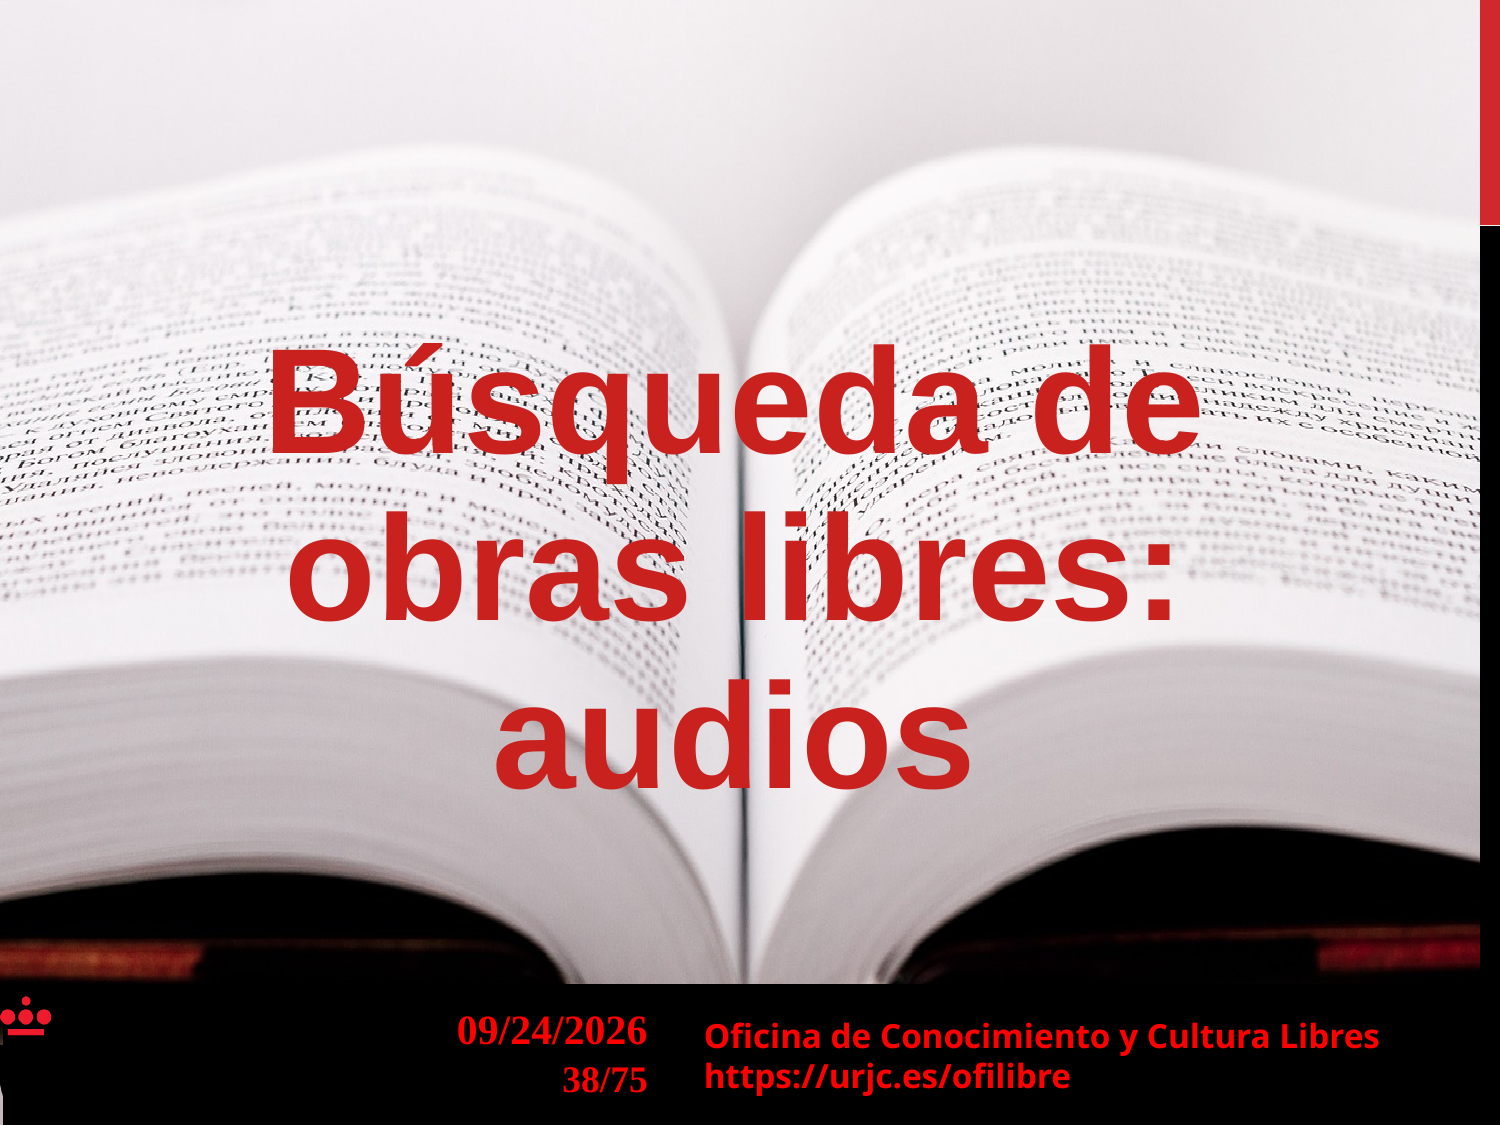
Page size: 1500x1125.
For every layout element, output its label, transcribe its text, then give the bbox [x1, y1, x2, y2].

picture [0, 0, 1500, 1014]
text_box Búsqueda de obras libres: audios [120, 310, 1351, 996]
title [75, 285, 1425, 661]
